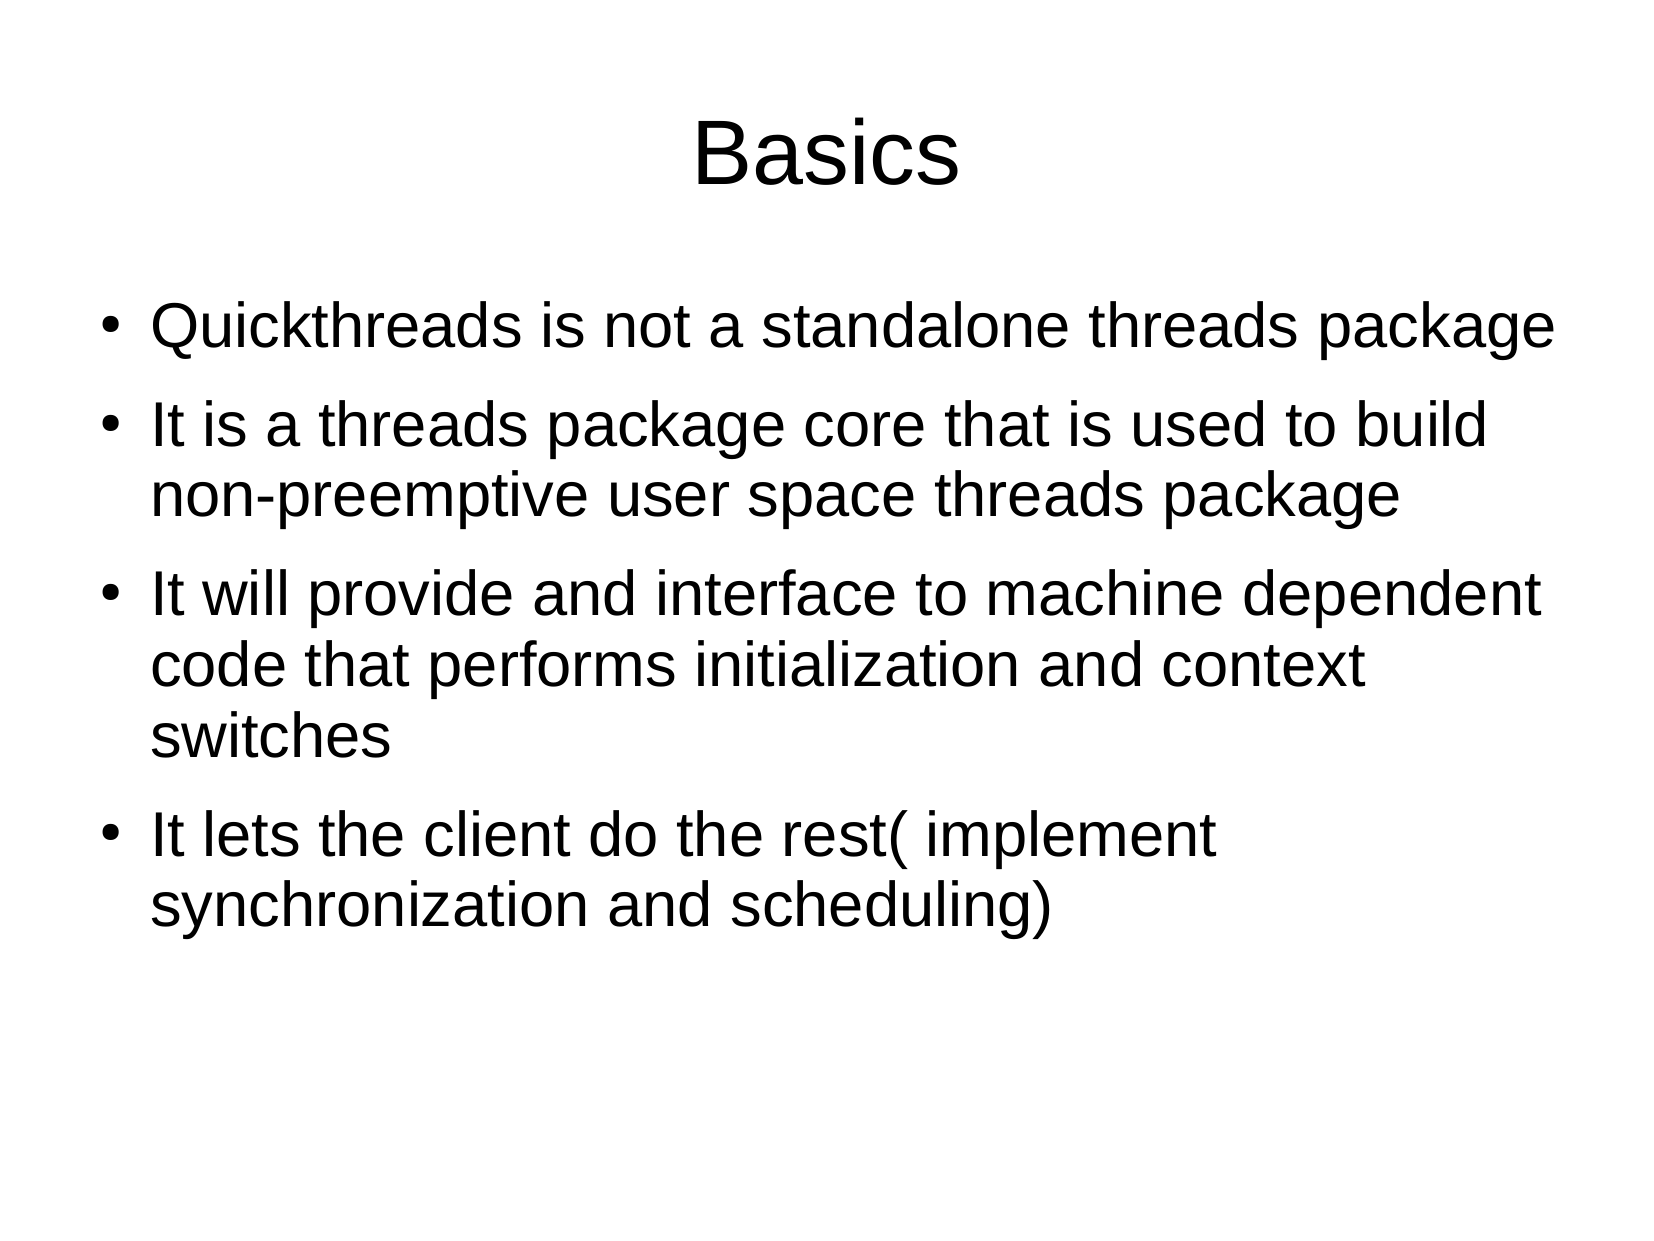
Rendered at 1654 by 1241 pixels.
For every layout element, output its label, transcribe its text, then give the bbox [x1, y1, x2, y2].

list Quickthreads is not a standalone threads package It is a threads package core that is used to build non-preemptive user space threads package It will provide and interface to machine dependent code that performs initialization and context switches It lets the client do the rest( implement synchronization and scheduling) [82, 290, 1571, 1010]
title Basics [82, 49, 1571, 257]
